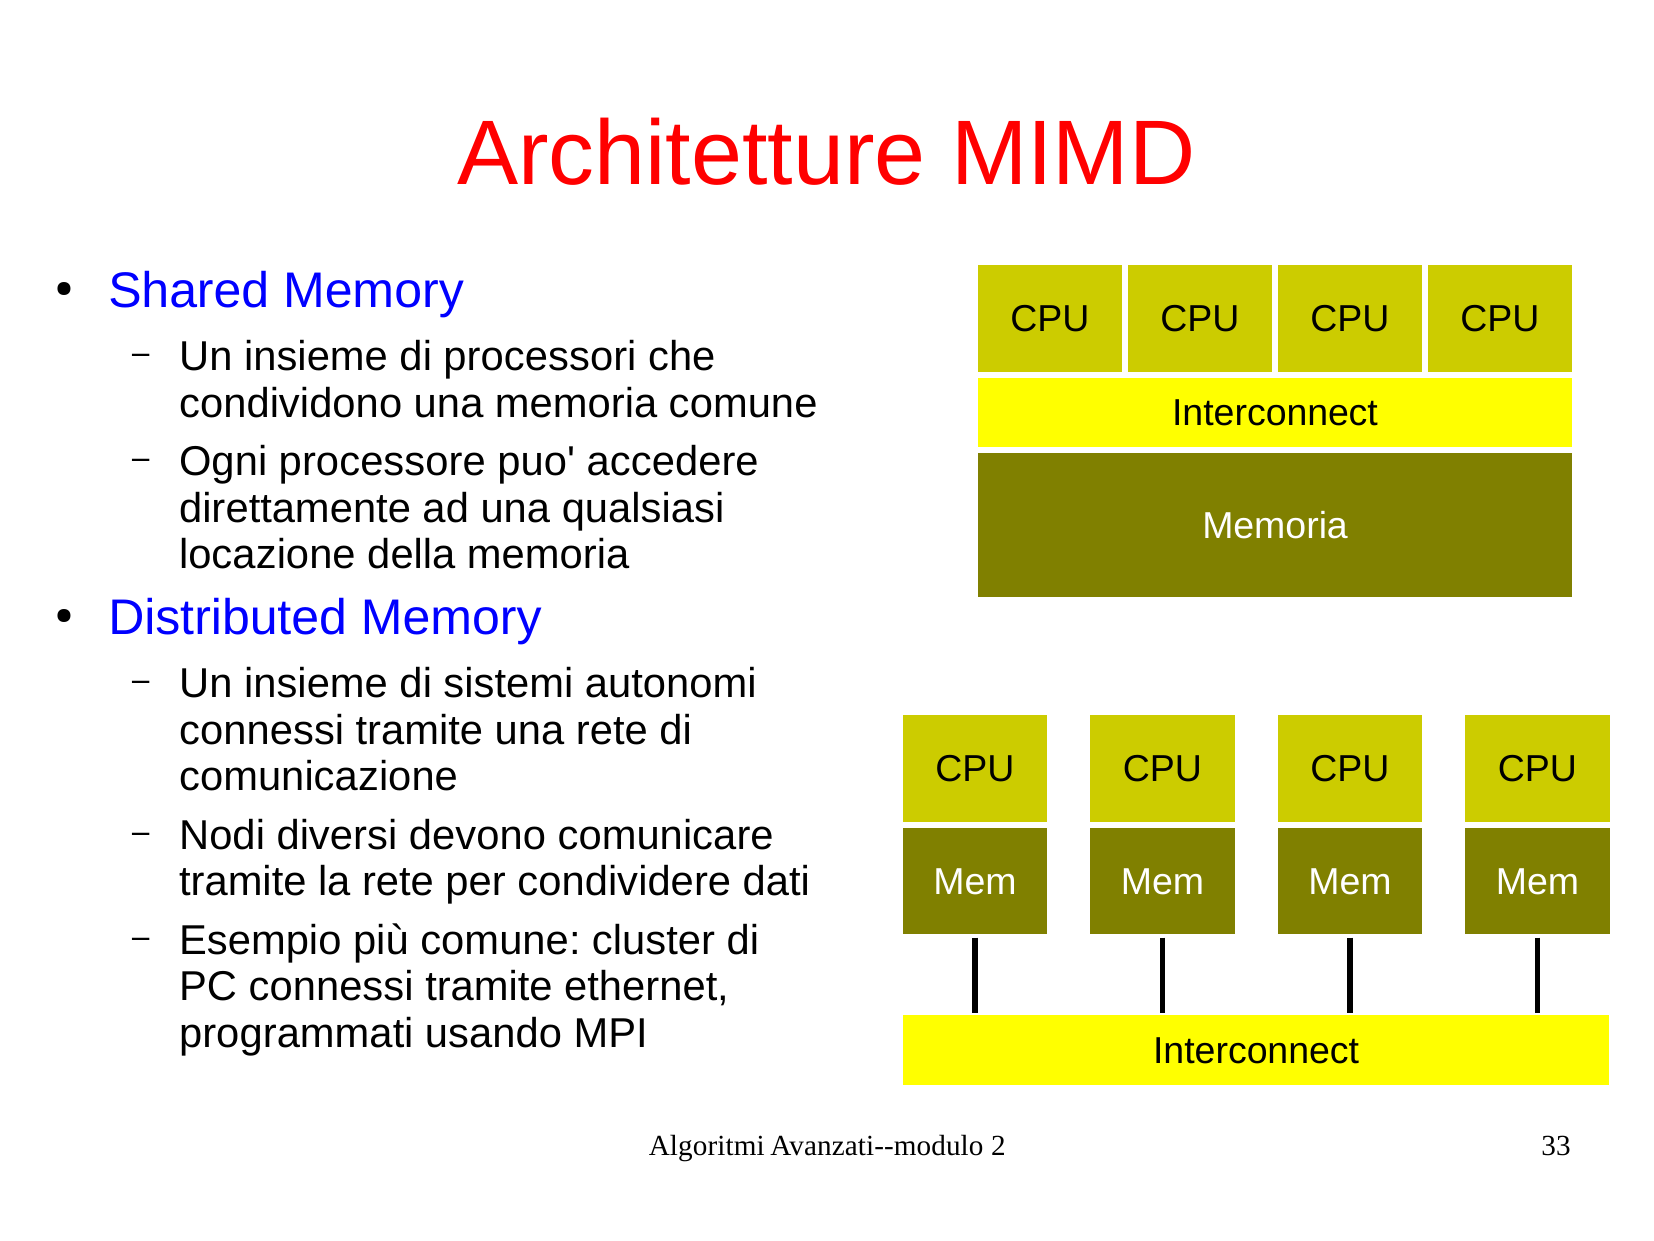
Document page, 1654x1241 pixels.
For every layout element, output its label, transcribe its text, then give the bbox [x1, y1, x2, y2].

text_box Mem [1275, 824, 1426, 938]
text_box Interconnect [975, 375, 1576, 451]
list Shared Memory Un insieme di processori che condividono una memoria comune Ogni processore puo' accedere direttamente ad una qualsiasi locazione della memoria Distributed Memory Un insieme di sistemi autonomi connessi tramite una rete di comunicazione Nodi diversi devono comunicare tramite la rete per condividere dati Esempio più comune: cluster di PC connessi tramite ethernet, programmati usando MPI [37, 262, 826, 1056]
text_box Mem [900, 824, 1051, 938]
text_box Mem [1462, 824, 1613, 938]
text_box Interconnect [899, 1012, 1613, 1088]
text_box CPU [1275, 712, 1426, 824]
text_box CPU [1462, 712, 1613, 824]
text_box CPU [1125, 262, 1275, 375]
text_box CPU [1425, 262, 1576, 375]
title Architetture MIMD [82, 49, 1571, 257]
text_box CPU [975, 262, 1125, 375]
text_box CPU [900, 712, 1051, 824]
text_box CPU [1087, 712, 1238, 824]
text_box CPU [1275, 262, 1425, 375]
text_box Mem [1087, 824, 1238, 938]
text_box Memoria [975, 451, 1576, 601]
